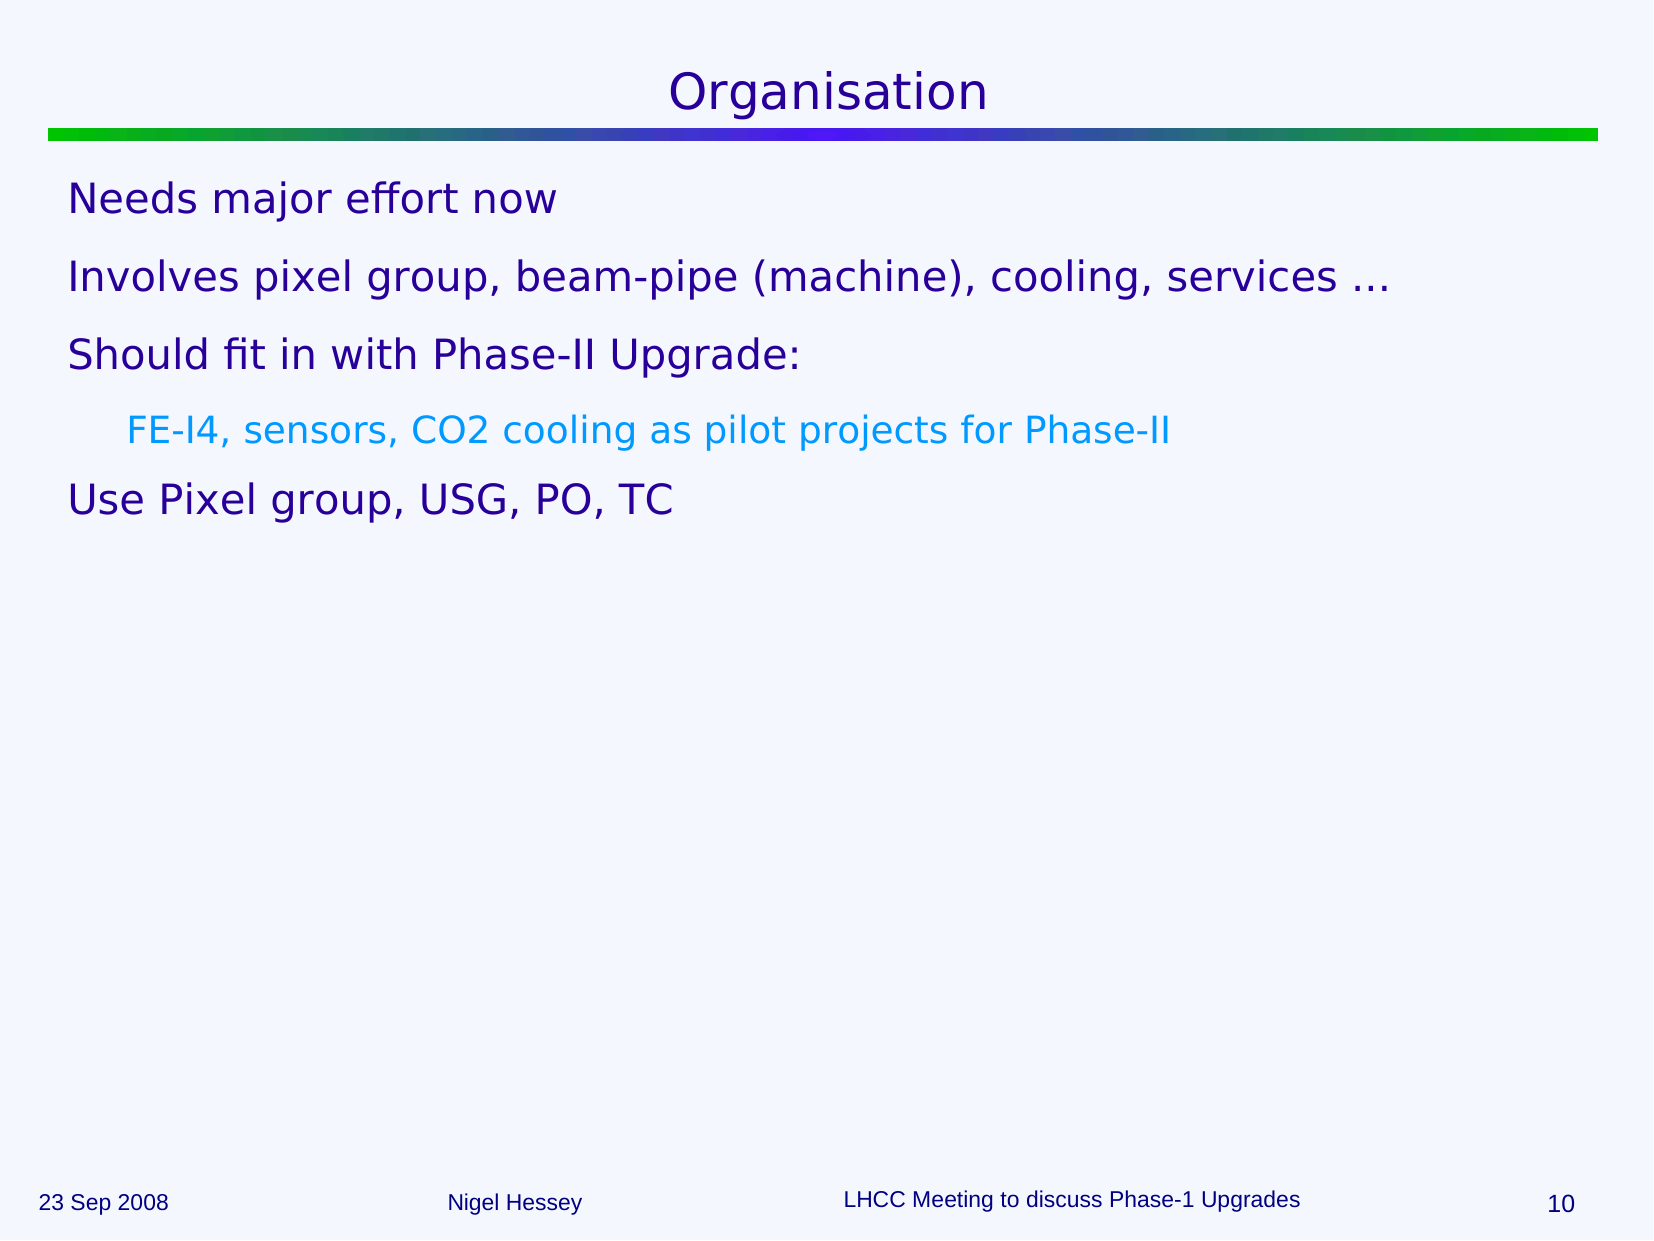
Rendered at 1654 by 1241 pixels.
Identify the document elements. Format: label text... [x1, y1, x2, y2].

list Needs major effort now Involves pixel group, beam-pipe (machine), cooling, services ... Should fit in with Phase-II Upgrade: FE-I4, sensors, CO2 cooling as pilot projects for Phase-II Use Pixel group, USG, PO, TC [49, 174, 1625, 635]
picture [48, 128, 95, 141]
title Organisation [95, 37, 1563, 146]
picture [1563, 128, 1598, 141]
